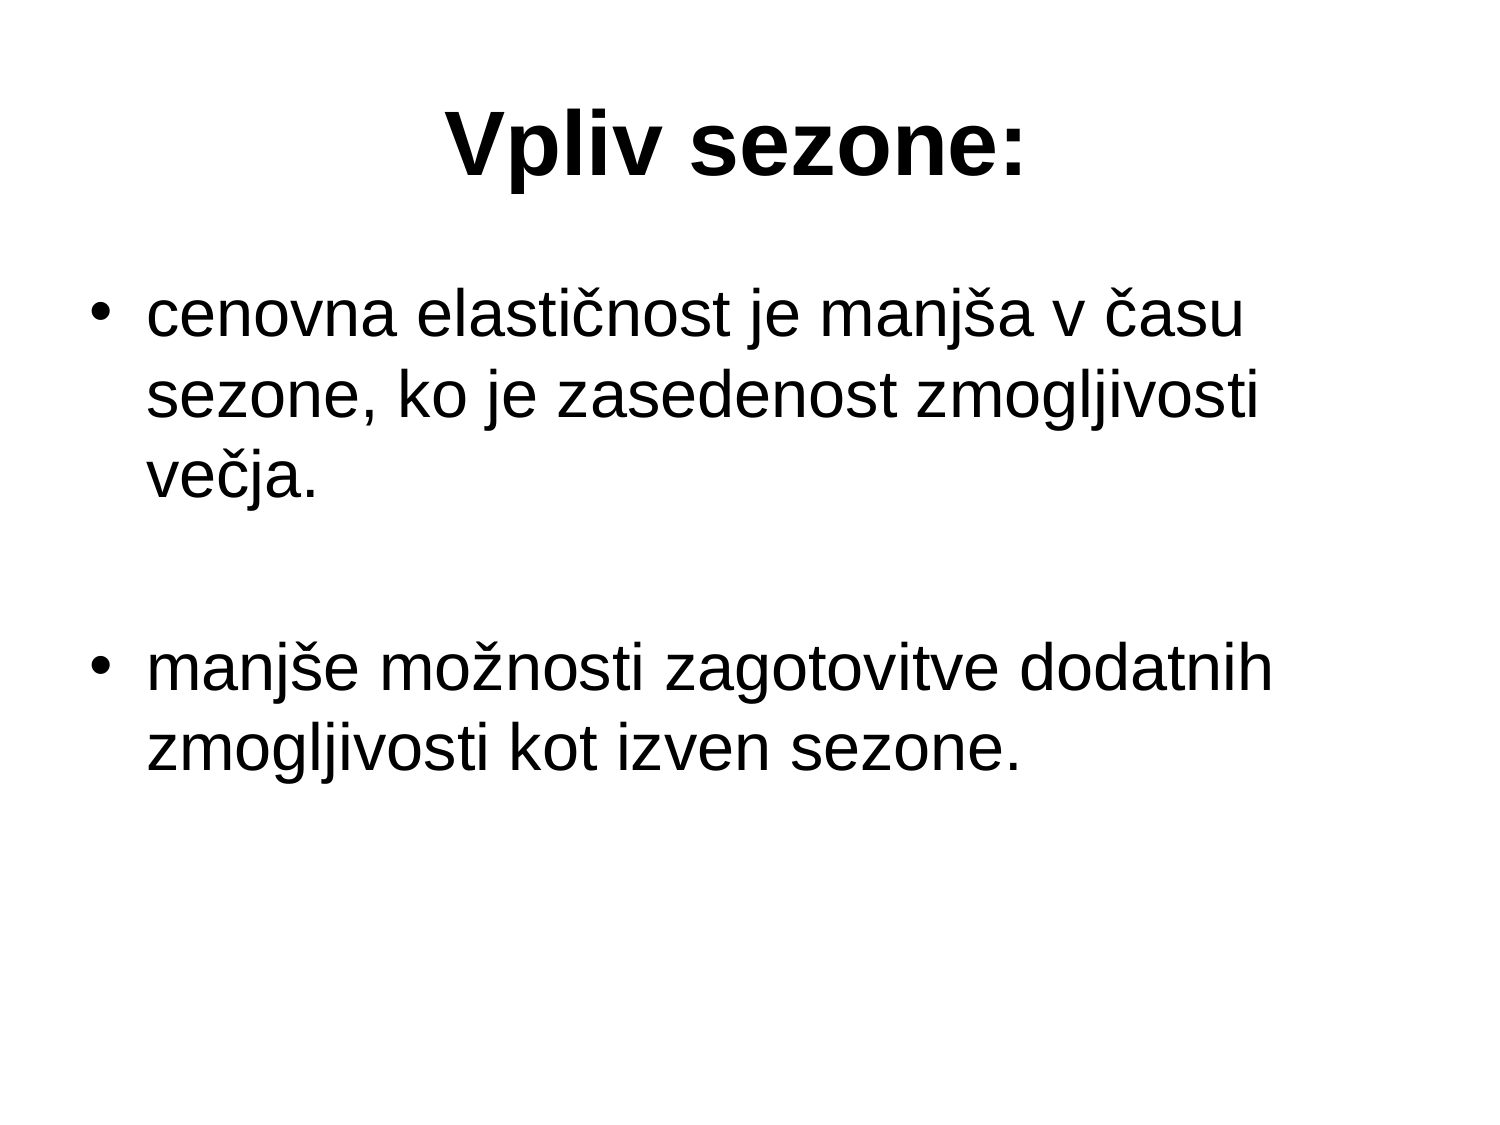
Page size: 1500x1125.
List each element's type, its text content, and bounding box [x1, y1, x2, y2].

list cenovna elastičnost je manjša v času sezone, ko je zasedenost zmogljivosti večja. manjše možnosti zagotovitve dodatnih zmogljivosti kot izven sezone. [75, 262, 1426, 1006]
title Vpliv sezone: [75, 45, 1426, 233]
